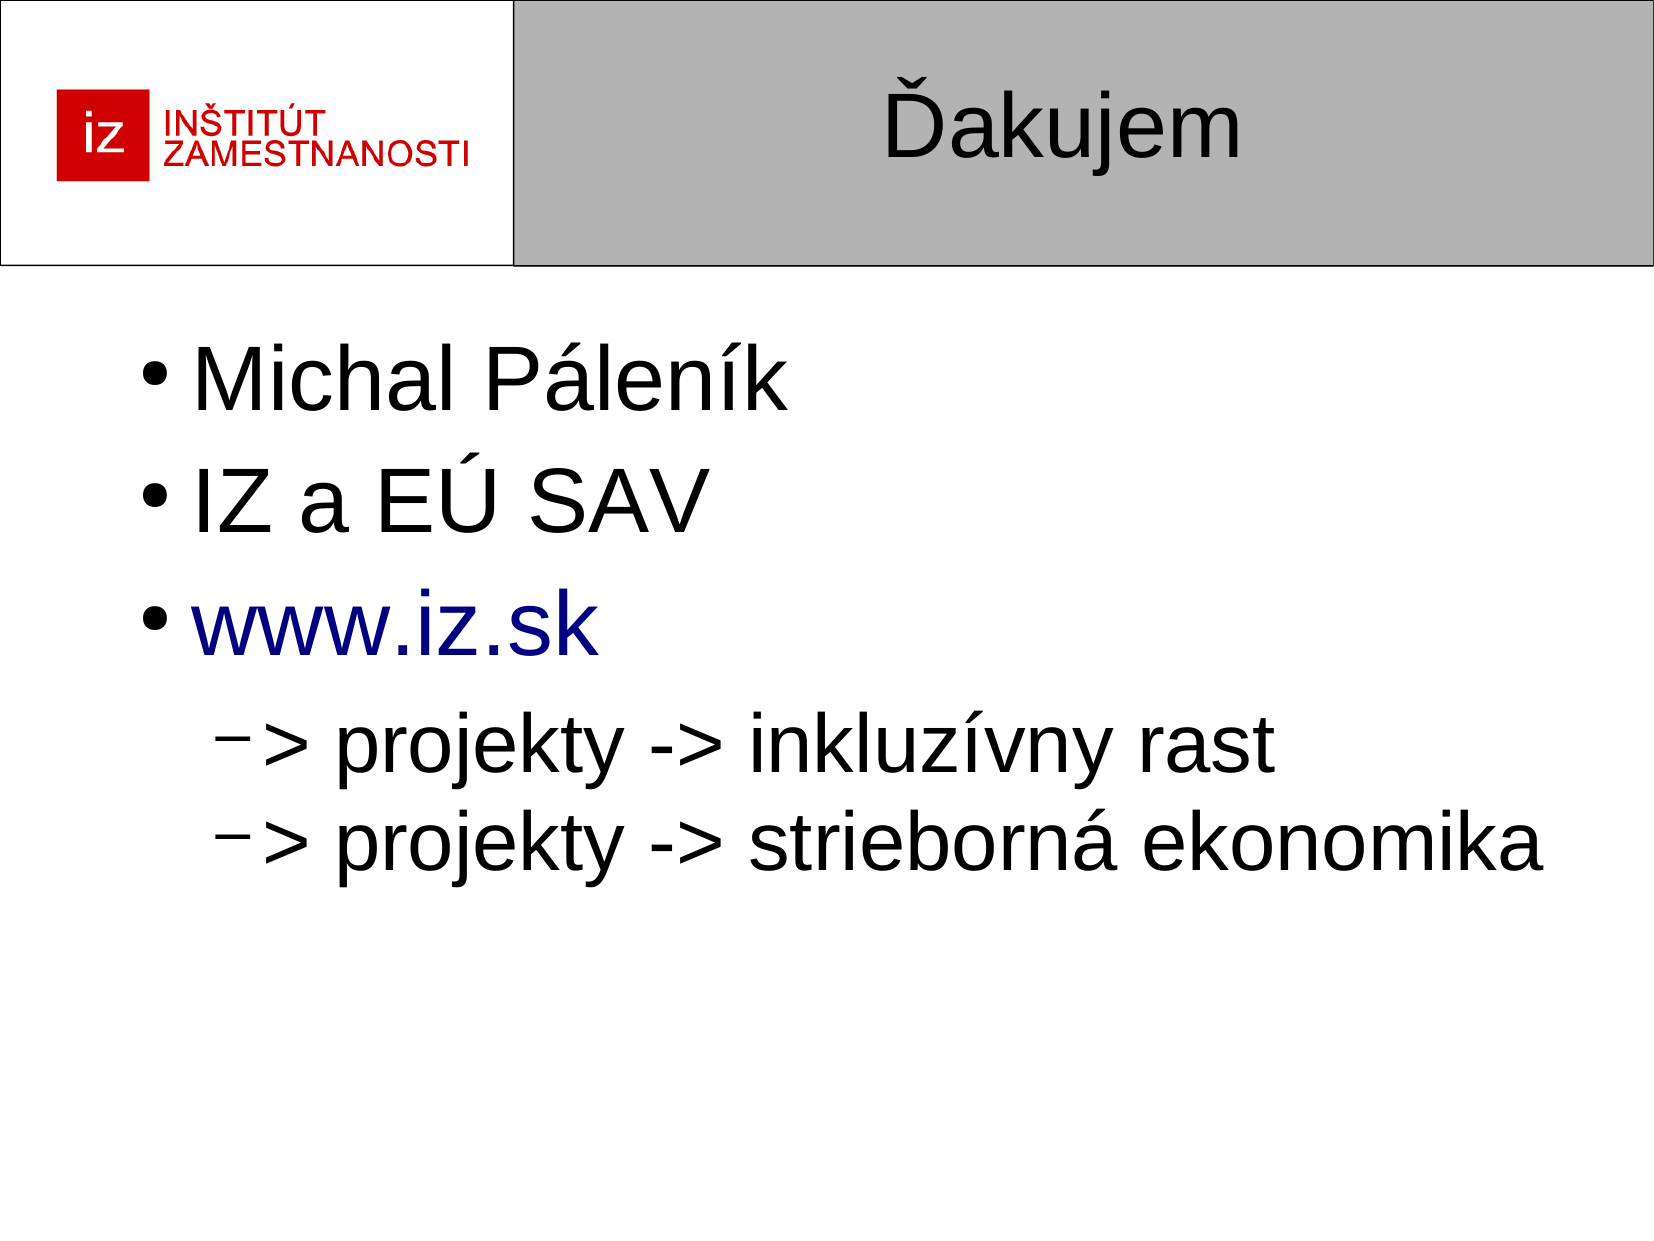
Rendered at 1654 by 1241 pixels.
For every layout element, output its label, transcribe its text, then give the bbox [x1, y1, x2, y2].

picture [5, 8, 512, 257]
title Ďakujem [561, 37, 1565, 229]
list Michal Páleník IZ a EÚ SAV www.iz.sk > projekty -> inkluzívny rast > projekty -> strieborná ekonomika [121, 344, 1625, 1112]
